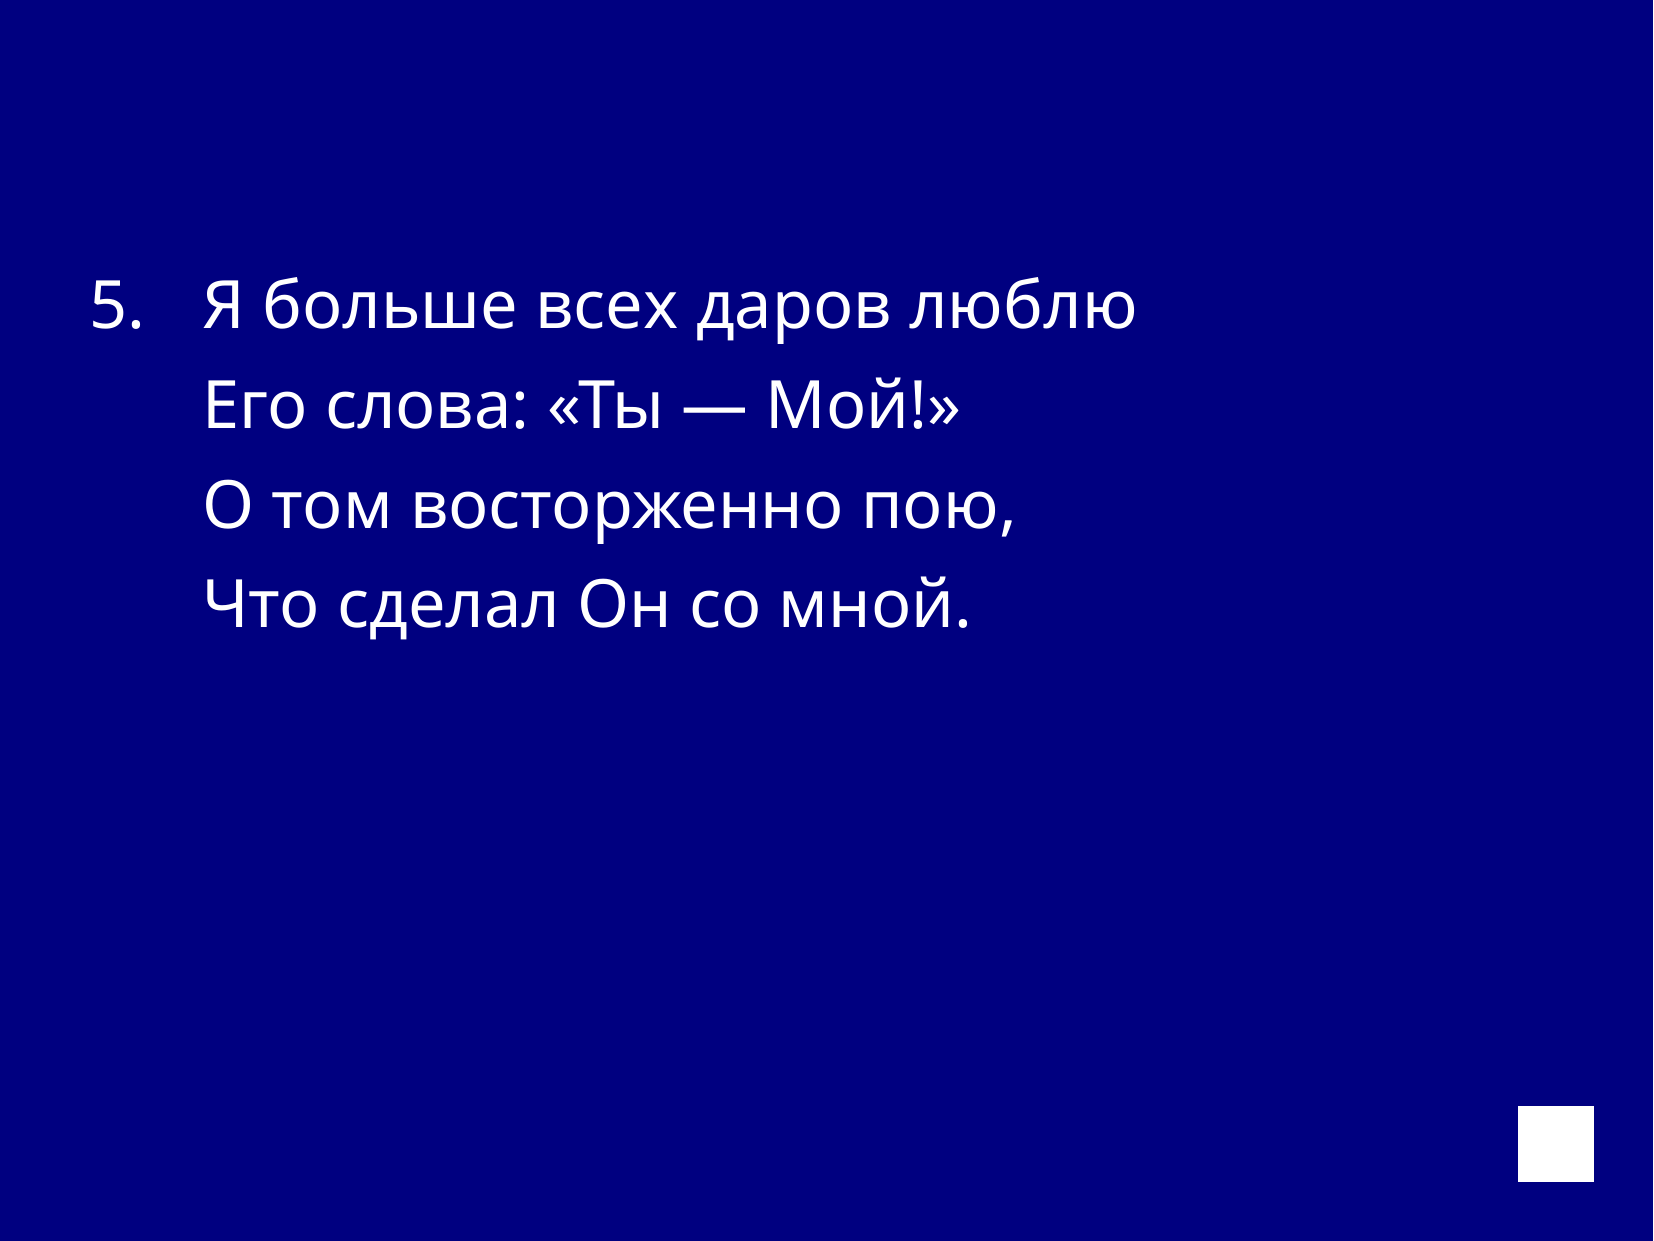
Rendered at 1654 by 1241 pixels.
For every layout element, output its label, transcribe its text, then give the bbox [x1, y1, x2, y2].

text_box 5. Я больше всех даров люблю Его слова: «Ты — Мой!» О том восторженно пою, Что сделал Он со мной. [75, 150, 1576, 1163]
text_box [1518, 1106, 1594, 1182]
